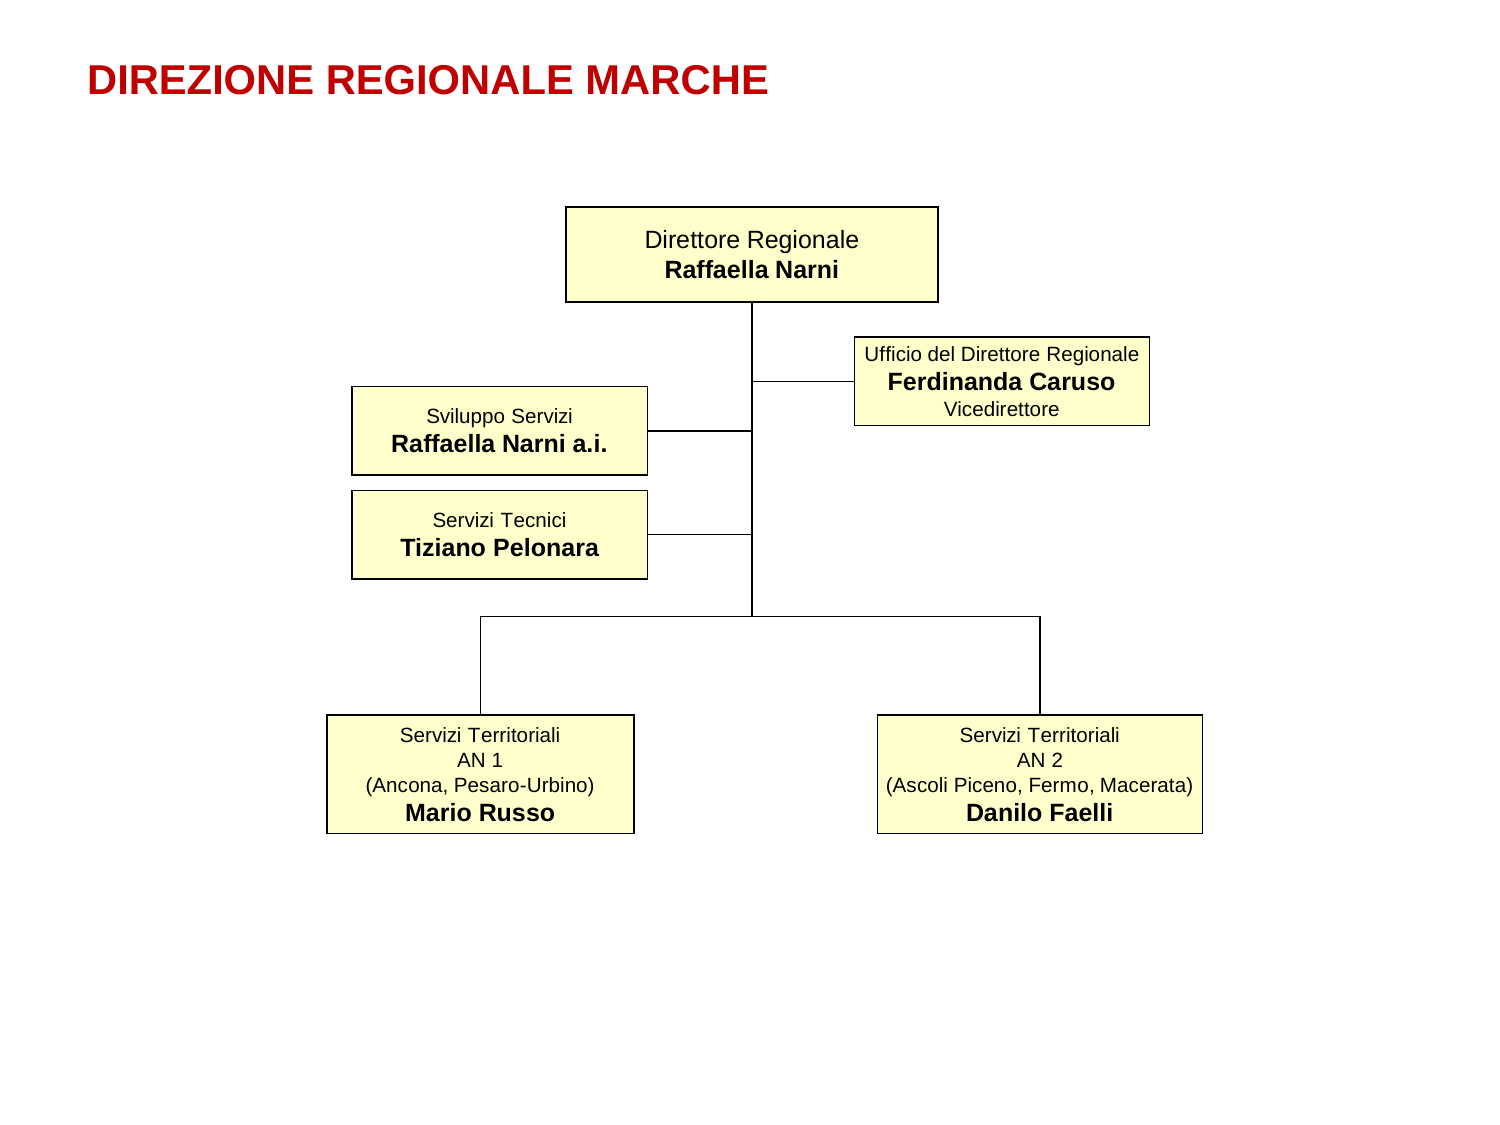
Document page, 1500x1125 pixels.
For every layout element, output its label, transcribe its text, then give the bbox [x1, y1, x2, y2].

title DIREZIONE REGIONALE MARCHE [72, 45, 1462, 128]
picture [326, 206, 1207, 842]
